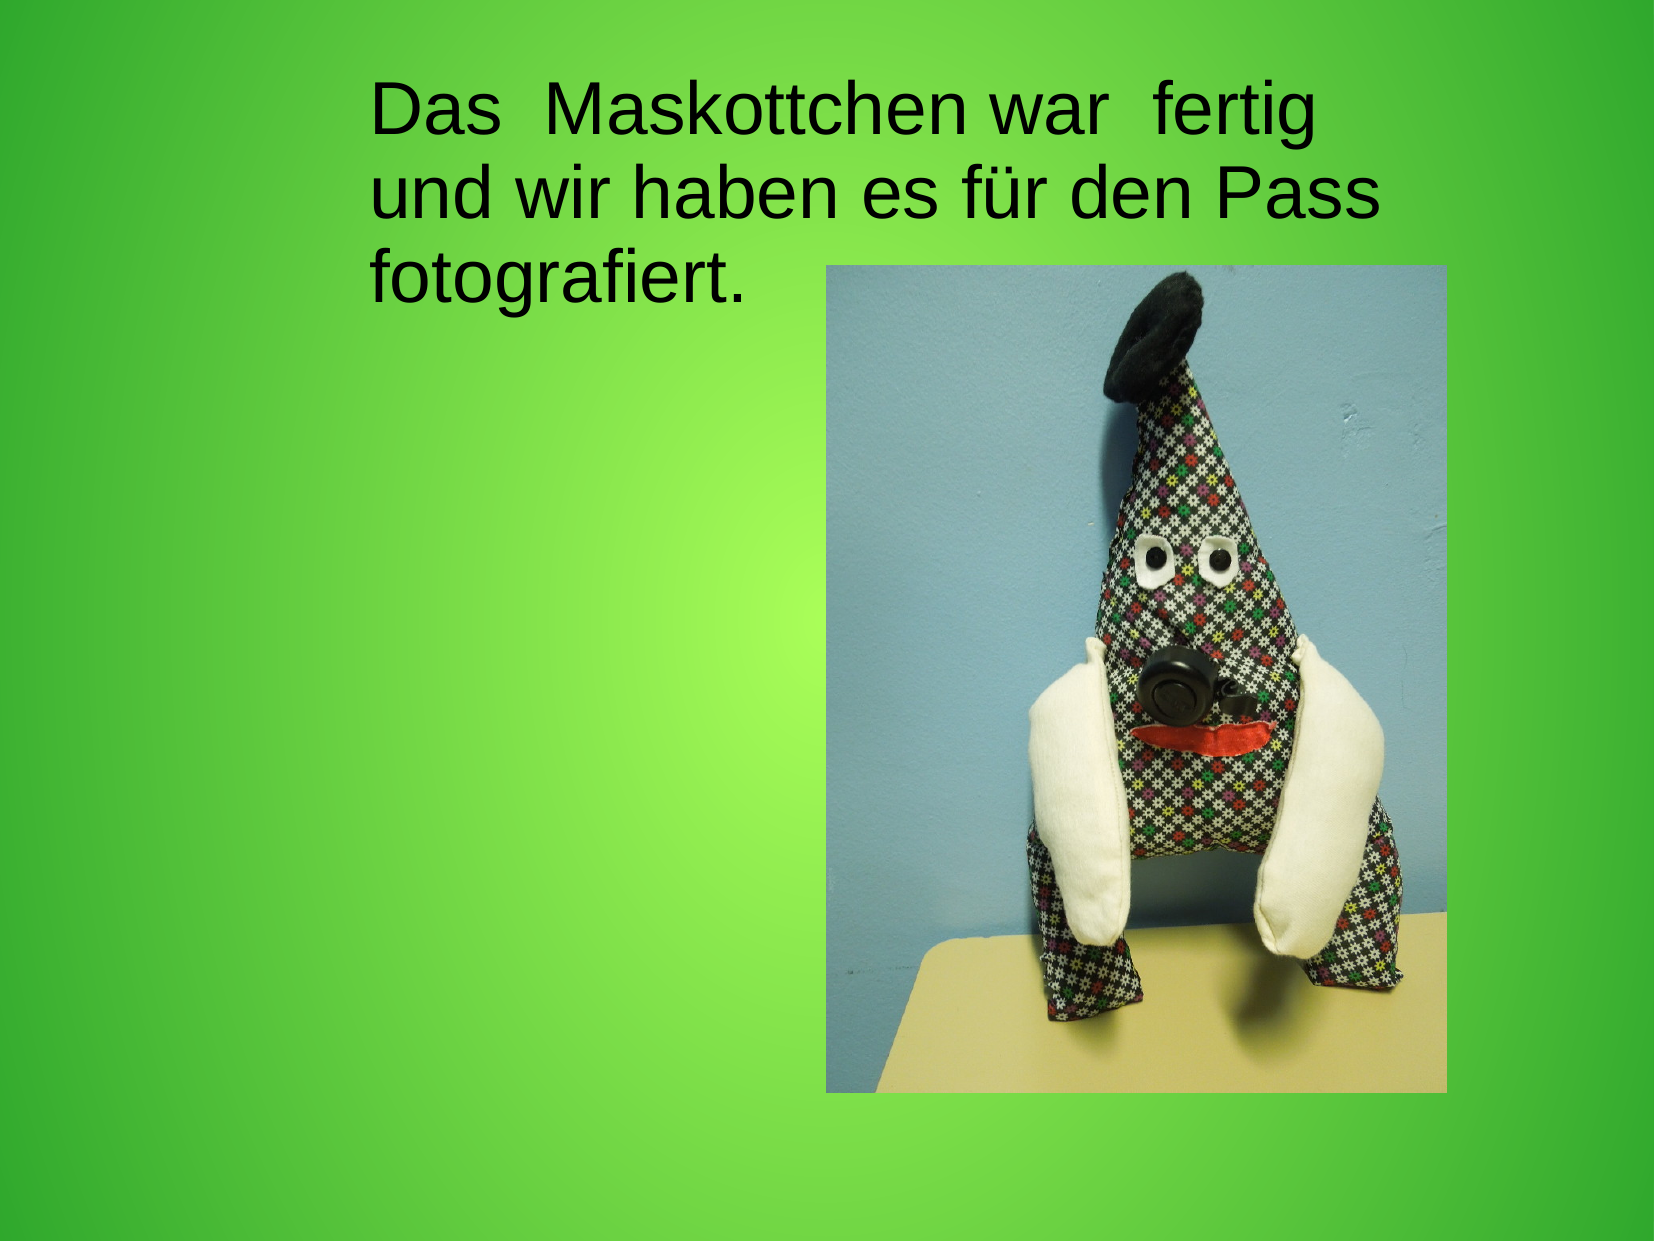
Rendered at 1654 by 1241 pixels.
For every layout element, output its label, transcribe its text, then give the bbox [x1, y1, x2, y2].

picture [826, 265, 1447, 1093]
text_box Das Maskottchen war fertig und wir haben es für den Pass fotografiert. [354, 59, 1477, 326]
